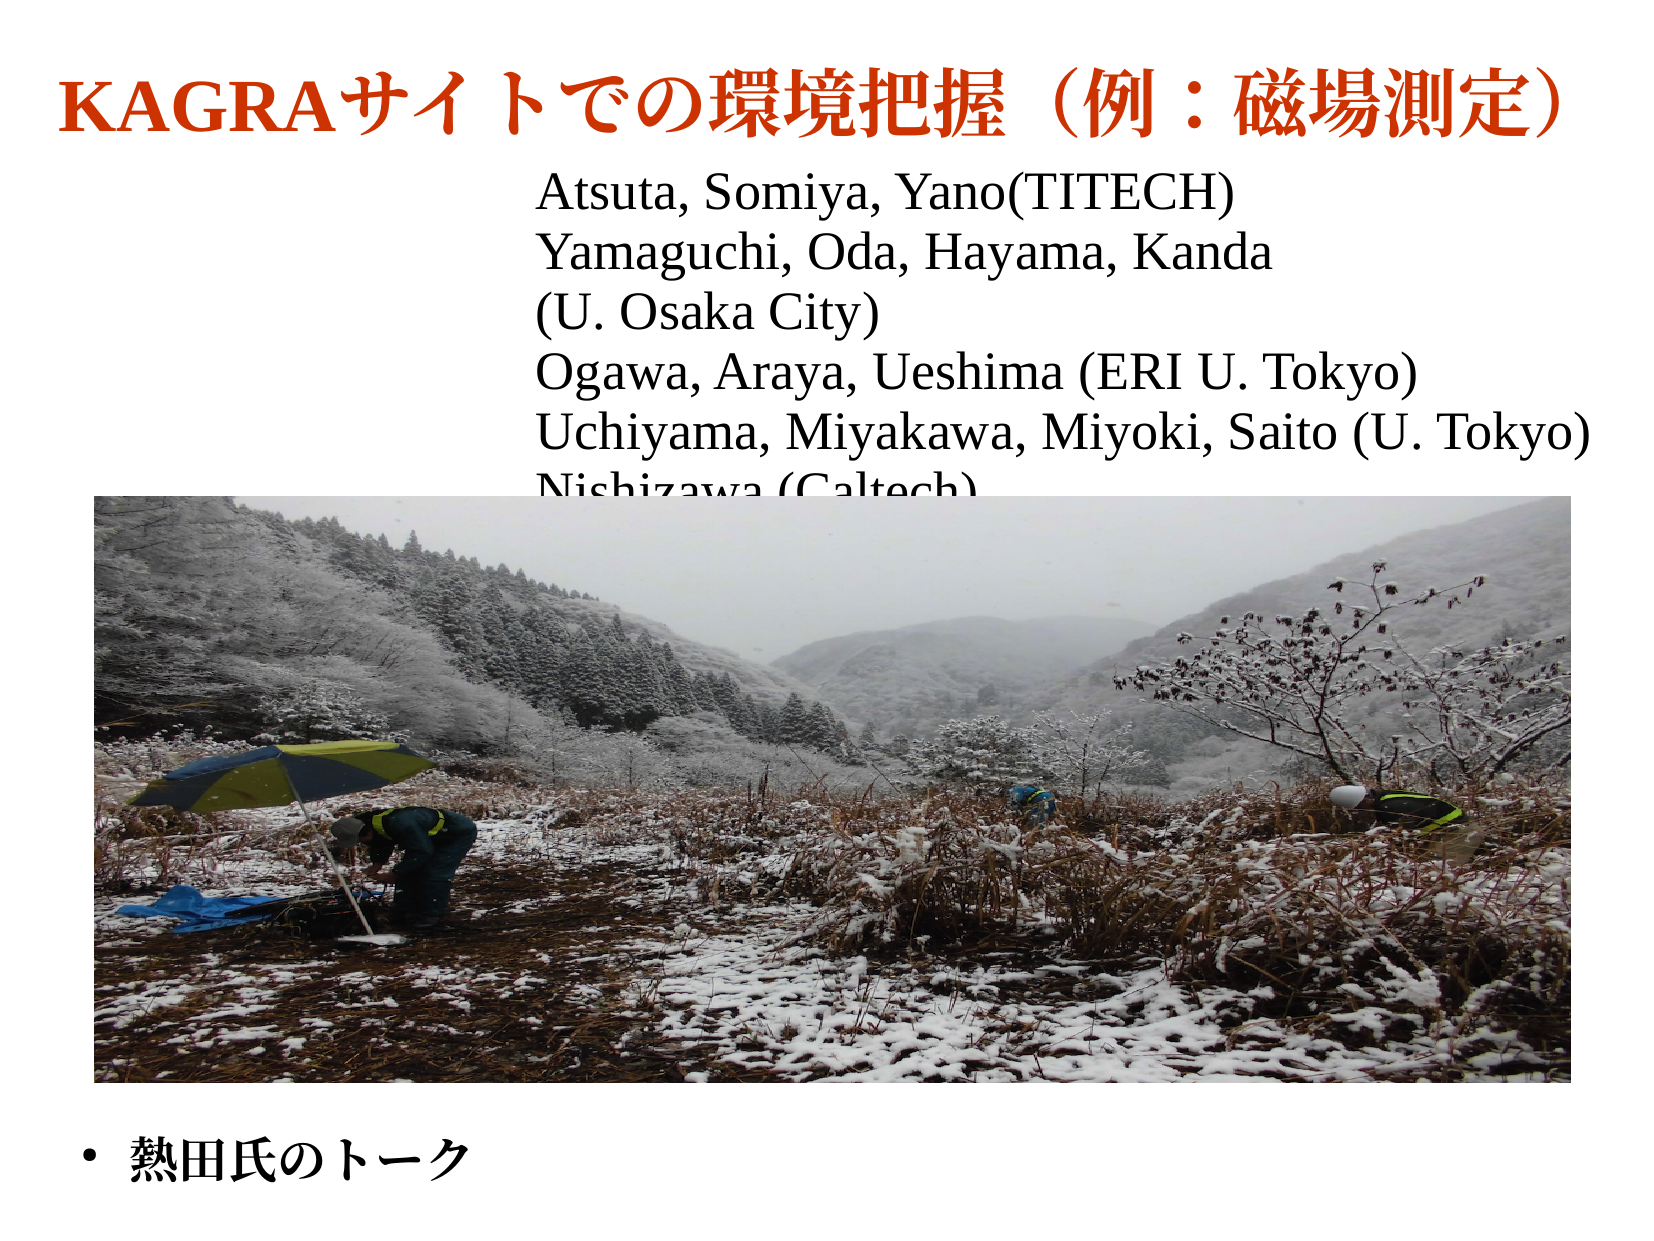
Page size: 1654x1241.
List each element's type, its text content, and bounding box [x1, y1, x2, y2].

text_box Atsuta, Somiya, Yano(TITECH) Yamaguchi, Oda, Hayama, Kanda (U. Osaka City) Ogawa, Araya, Ueshima (ERI U. Tokyo) Uchiyama, Miyakawa, Miyoki, Saito (U. Tokyo) Nishizawa (Caltech) [521, 153, 1607, 493]
picture [94, 496, 1571, 1083]
list 熱田氏のトーク [65, 1121, 1554, 1193]
title KAGRAサイトでの環境把握（例：磁場測定） [47, 23, 1619, 174]
